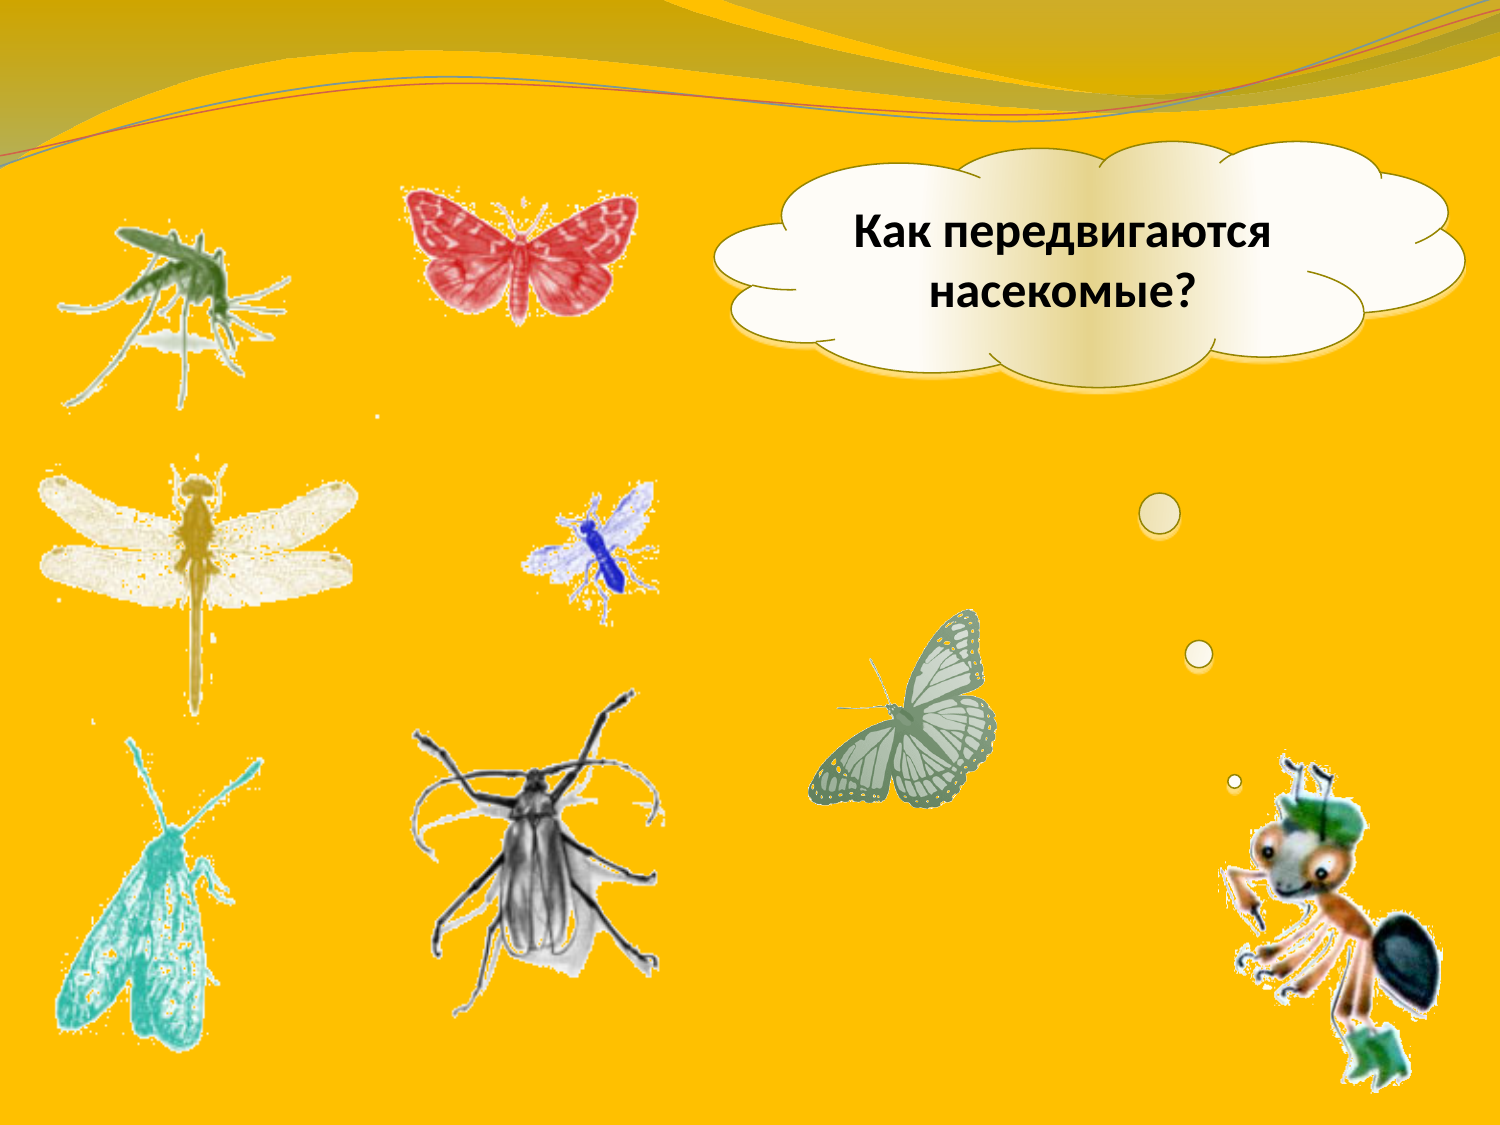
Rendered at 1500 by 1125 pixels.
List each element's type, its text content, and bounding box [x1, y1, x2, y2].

picture [808, 609, 997, 809]
text_box Как передвигаются насекомые? [767, 141, 1466, 388]
text_box Как передвигаются насекомые? [1139, 492, 1181, 534]
picture [0, 105, 767, 1125]
picture [1218, 749, 1450, 1101]
text_box Как передвигаются насекомые? [1185, 640, 1213, 668]
